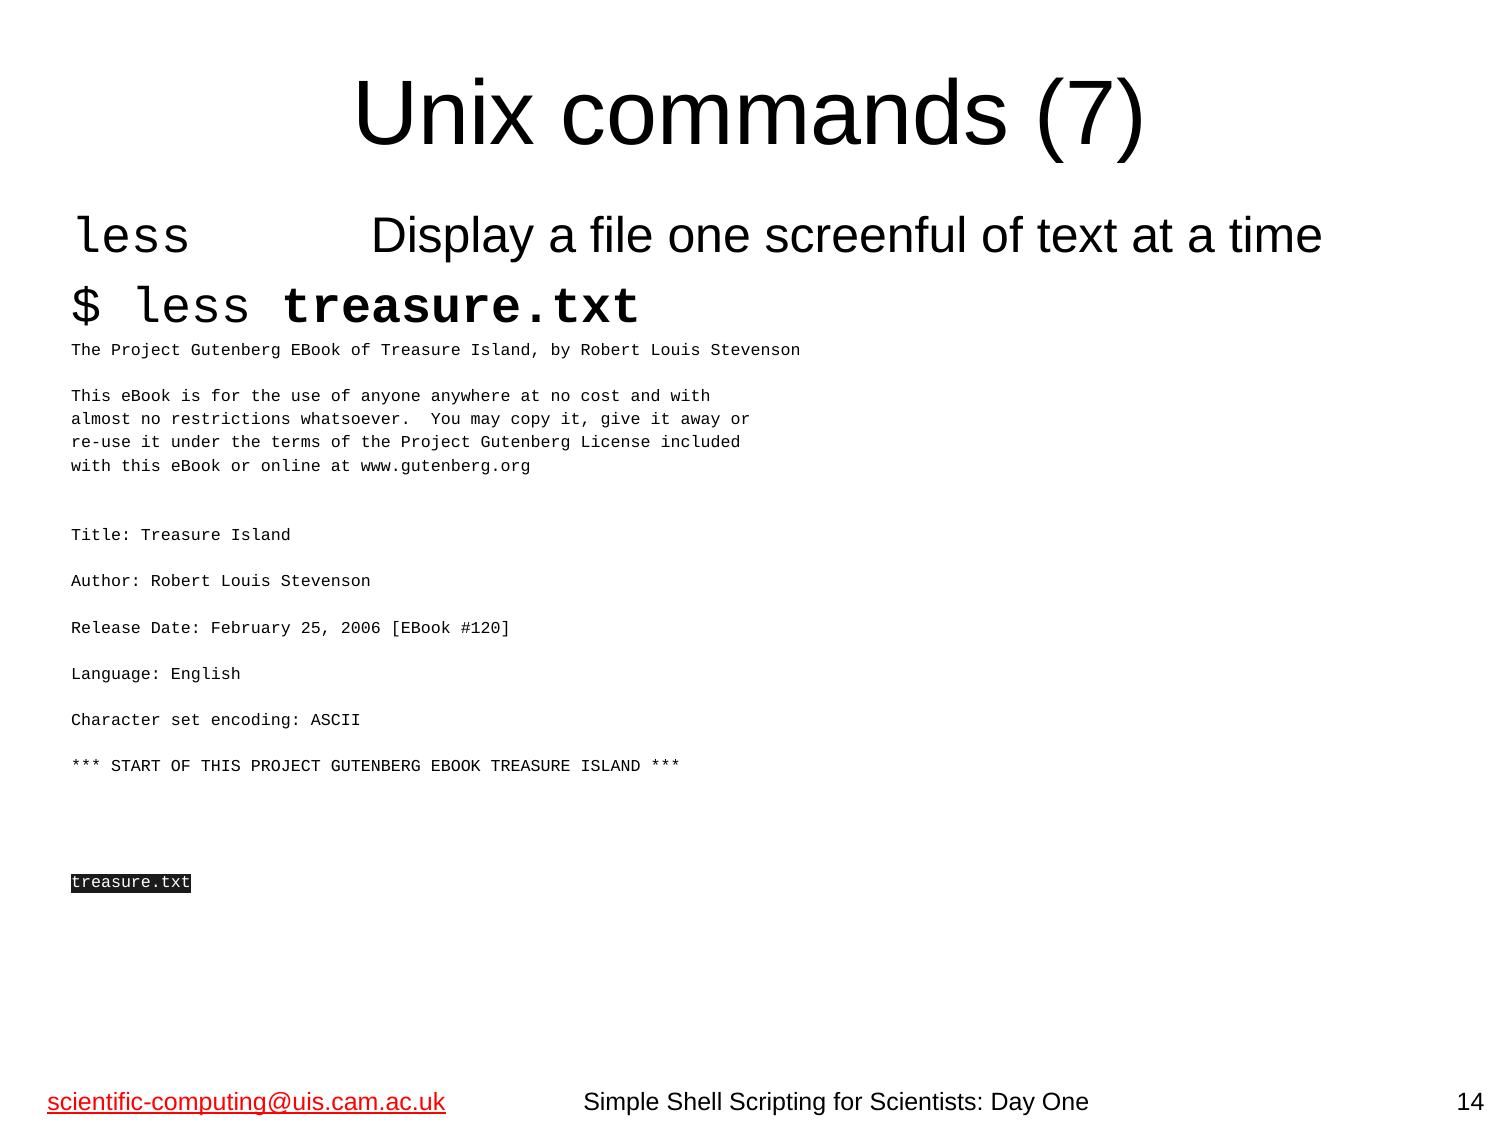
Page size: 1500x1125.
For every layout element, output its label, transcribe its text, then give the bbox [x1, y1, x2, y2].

title Unix commands (7) [112, 49, 1388, 176]
list less Display a file one screenful of text at a time $ less treasure.txt The Project Gutenberg EBook of Treasure Island, by Robert Louis Stevenson This eBook is for the use of anyone anywhere at no cost and with almost no restrictions whatsoever. You may copy it, give it away or re-use it under the terms of the Project Gutenberg License included with this eBook or online at www.gutenberg.org Title: Treasure Island Author: Robert Louis Stevenson Release Date: February 25, 2006 [EBook #120] Language: English Character set encoding: ASCII *** START OF THIS PROJECT GUTENBERG EBOOK TREASURE ISLAND *** treasure.txt [56, 200, 1444, 1001]
